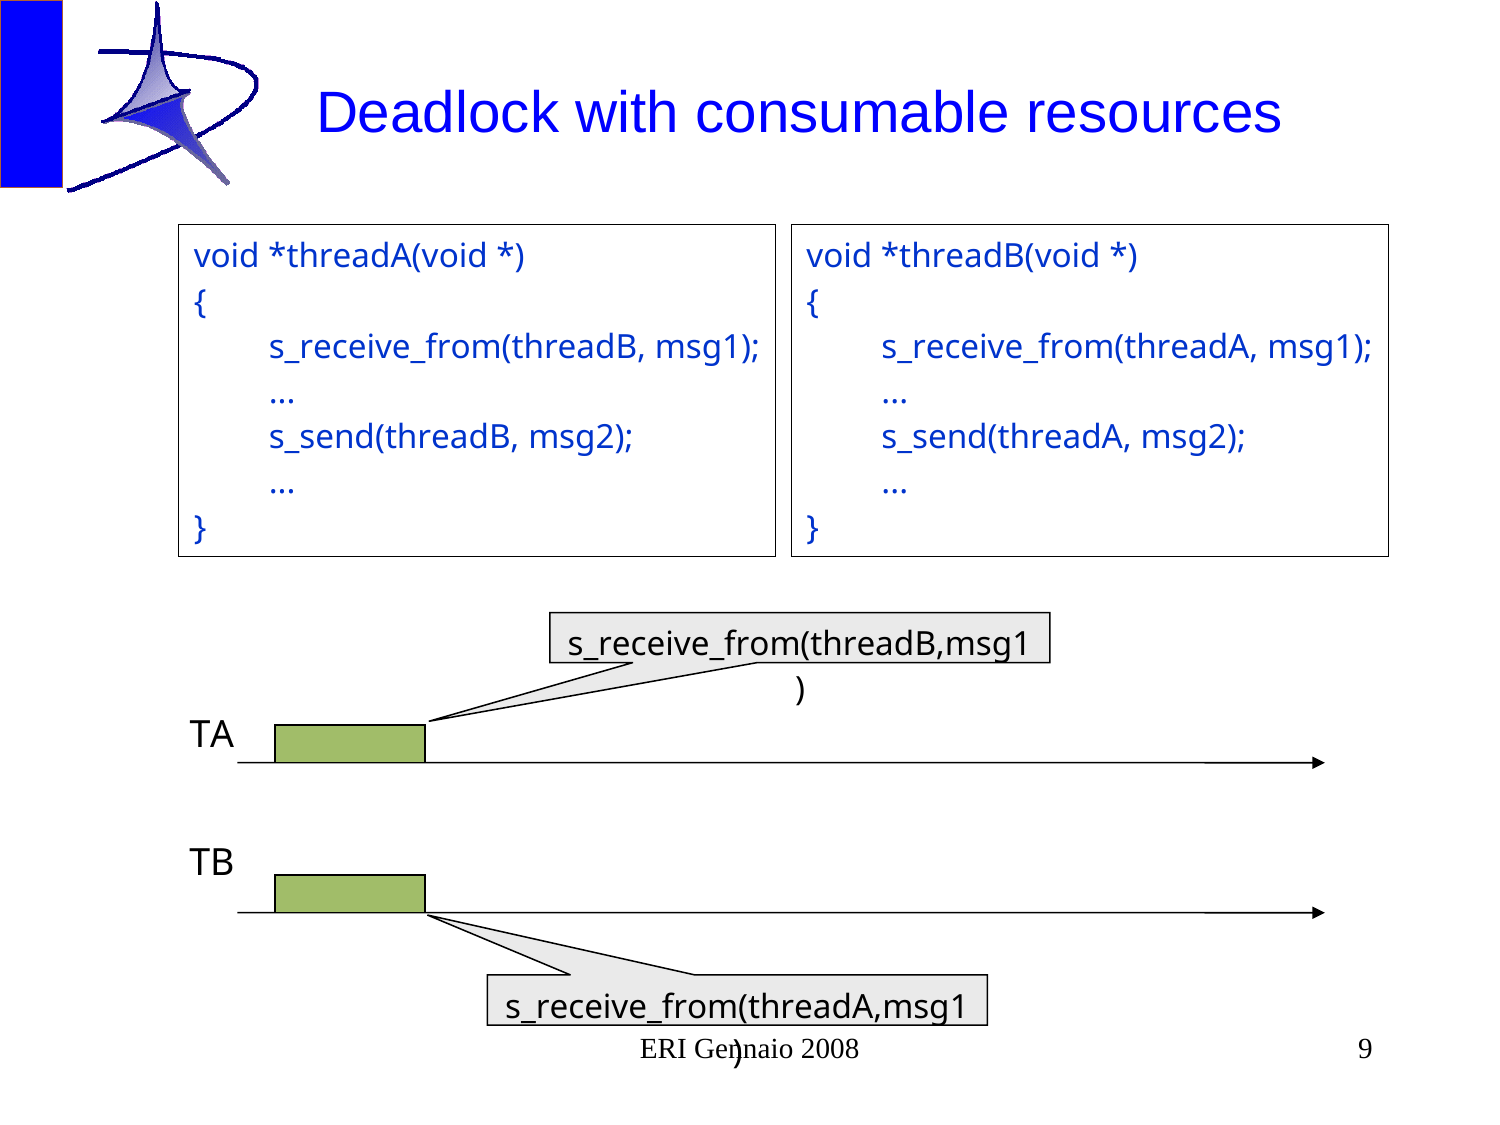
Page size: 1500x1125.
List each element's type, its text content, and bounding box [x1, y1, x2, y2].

text_box TB [174, 827, 250, 894]
text_box s_receive_from(threadB,msg1)‏ [428, 612, 1050, 722]
text_box void *threadB(void *)‏ { s_receive_from(threadA, msg1); ... s_send(threadA, msg2); ... } [791, 224, 1389, 557]
text_box [274, 874, 425, 913]
text_box TA [174, 699, 250, 767]
text_box [274, 724, 425, 763]
title Deadlock with consumable resources [174, 61, 1425, 164]
text_box s_receive_from(threadA,msg1)‏ [427, 915, 988, 1026]
text_box void *threadA(void *)‏ { s_receive_from(threadB, msg1); ... s_send(threadB, msg2); ... } [178, 224, 776, 557]
picture [62, 0, 263, 197]
